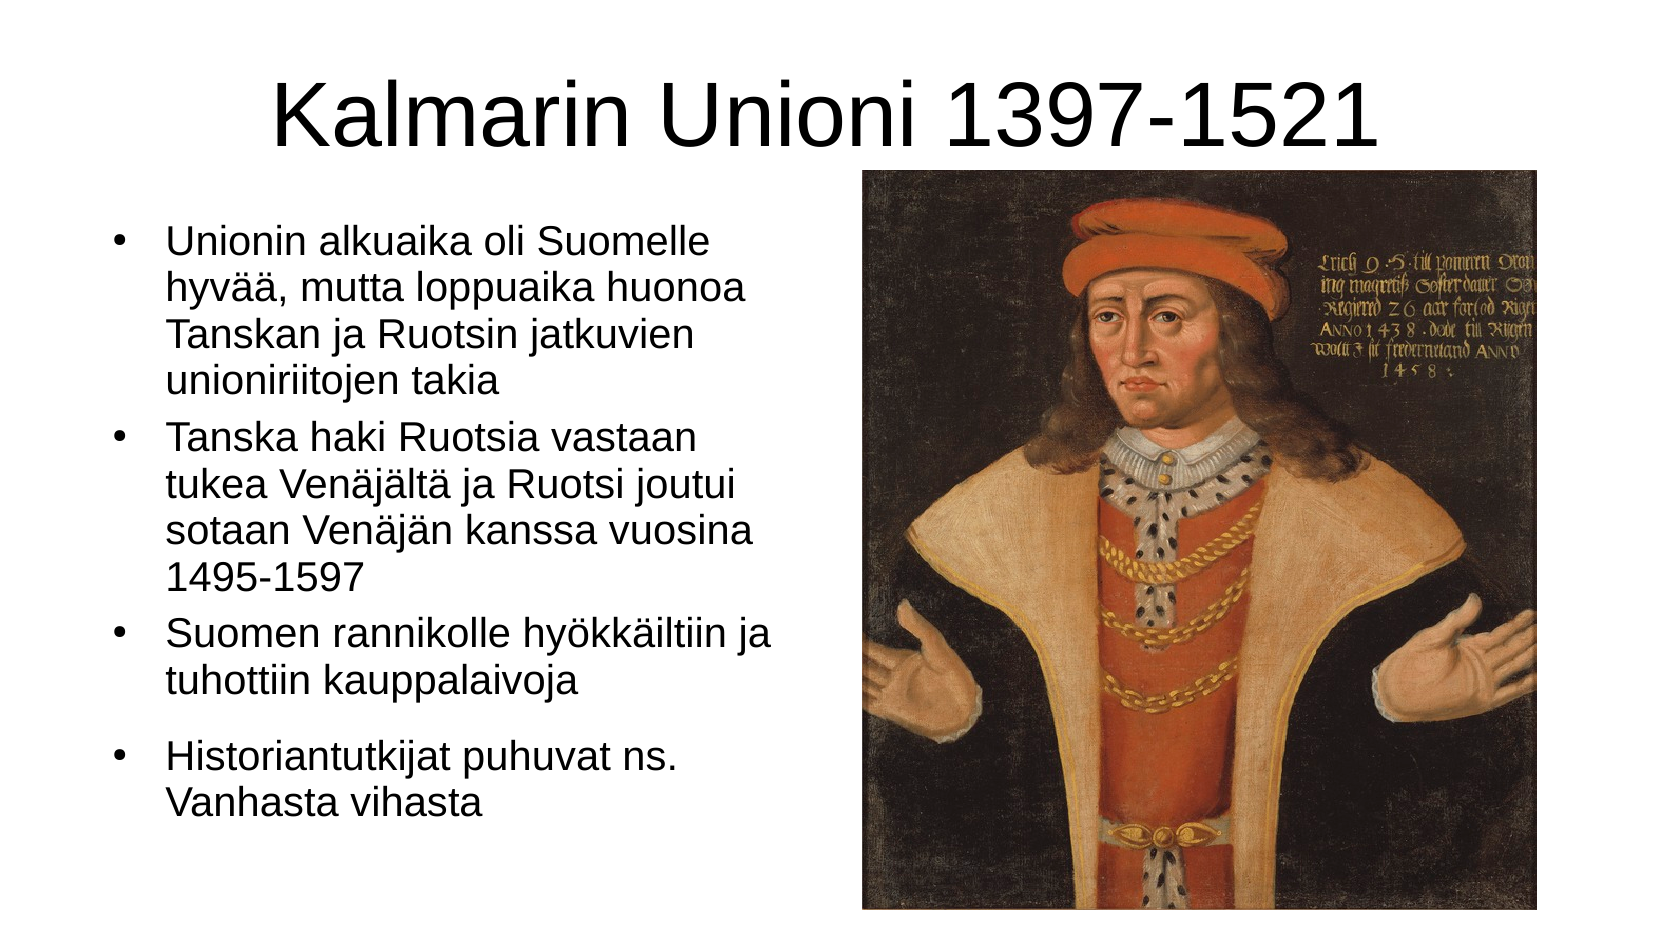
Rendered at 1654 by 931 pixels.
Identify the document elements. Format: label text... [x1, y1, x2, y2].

picture [862, 170, 1537, 910]
title Kalmarin Unioni 1397-1521 [82, 37, 1571, 193]
list Unionin alkuaika oli Suomelle hyvää, mutta loppuaika huonoa Tanskan ja Ruotsin jatkuvien unioniriitojen takia Tanska haki Ruotsia vastaan tukea Venäjältä ja Ruotsi joutui sotaan Venäjän kanssa vuosina 1495-1597 Suomen rannikolle hyökkäiltiin ja tuhottiin kauppalaivoja Historiantutkijat puhuvat ns. Vanhasta vihasta [94, 217, 809, 886]
